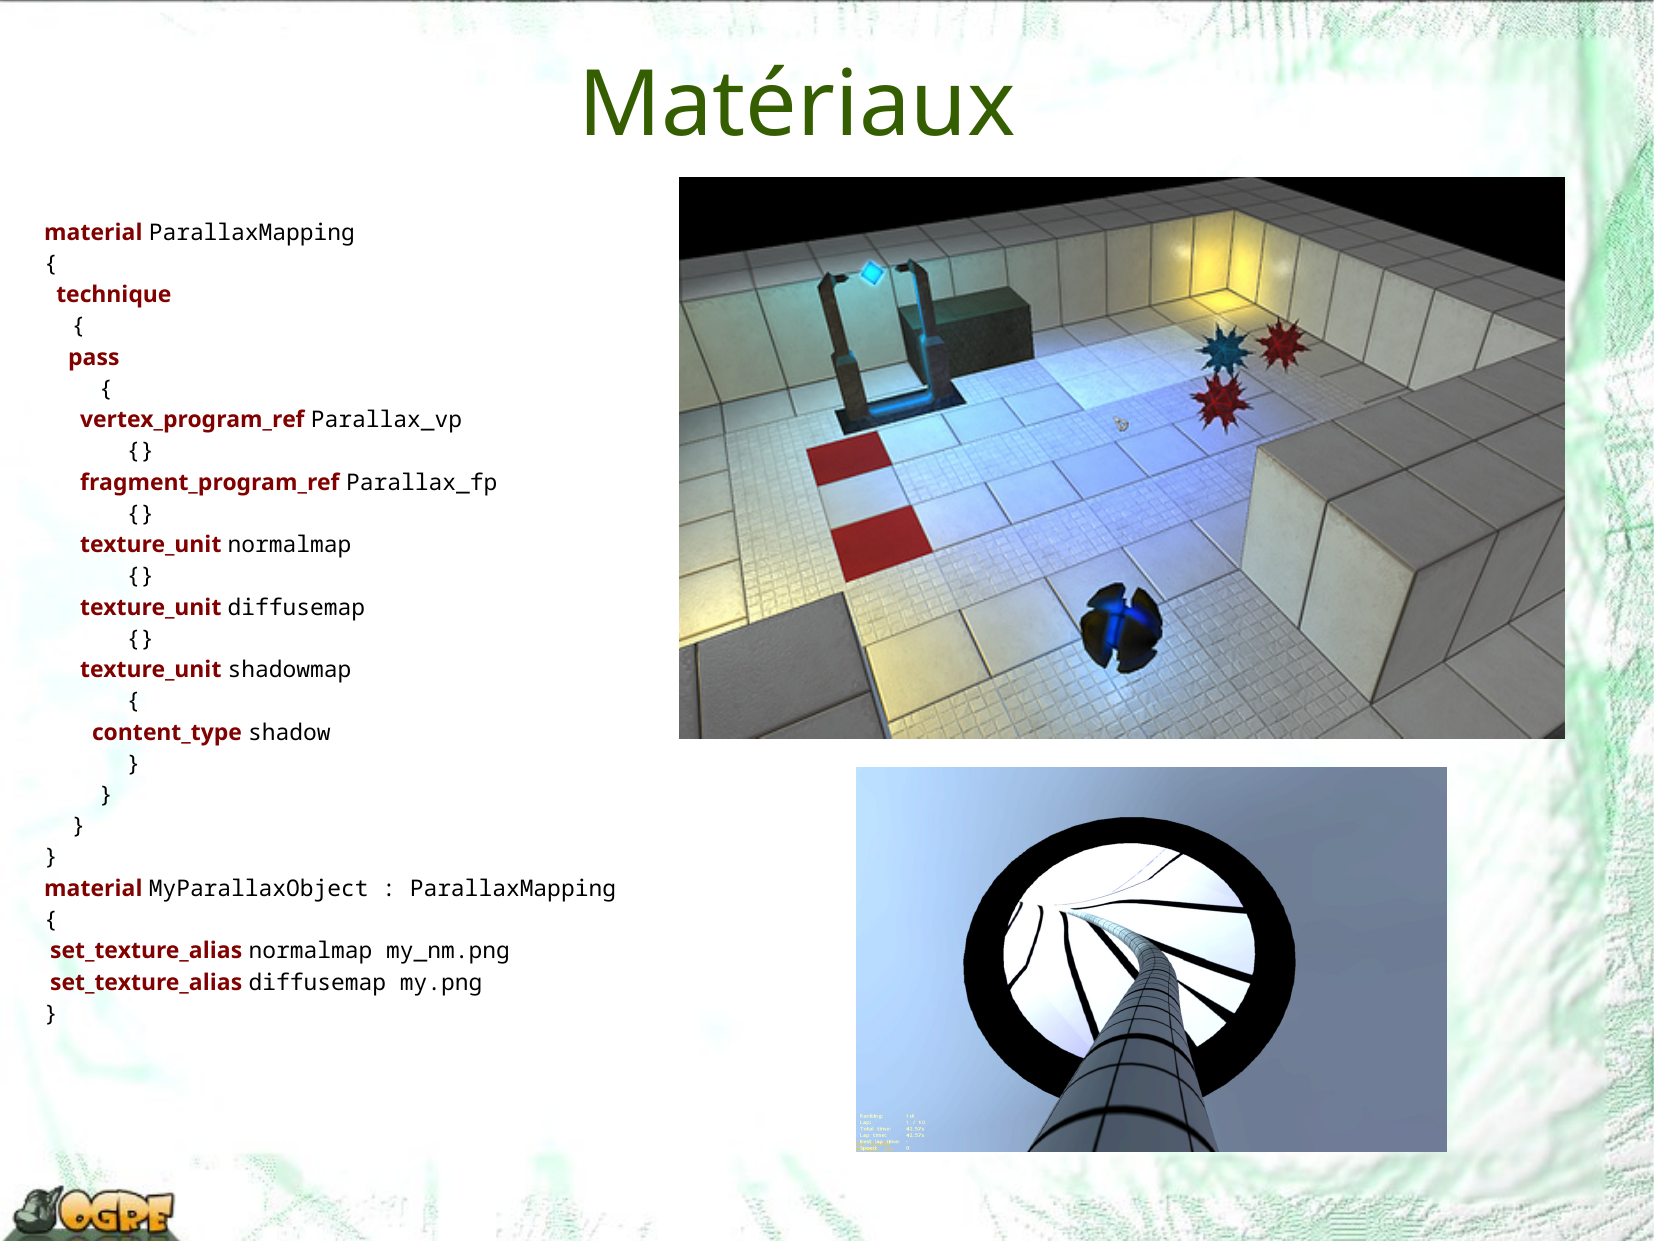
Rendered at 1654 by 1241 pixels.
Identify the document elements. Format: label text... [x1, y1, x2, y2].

text_box material ParallaxMapping { technique { pass { vertex_program_ref Parallax_vp {} fragment_program_ref Parallax_fp {} texture_unit normalmap {} texture_unit diffusemap {} texture_unit shadowmap { content_type shadow } } } } material MyParallaxObject : ParallaxMapping { set_texture_alias normalmap my_nm.png set_texture_alias diffusemap my.png } [29, 177, 886, 997]
picture [0, 0, 1654, 1241]
text_box Matériaux [59, 30, 1536, 148]
